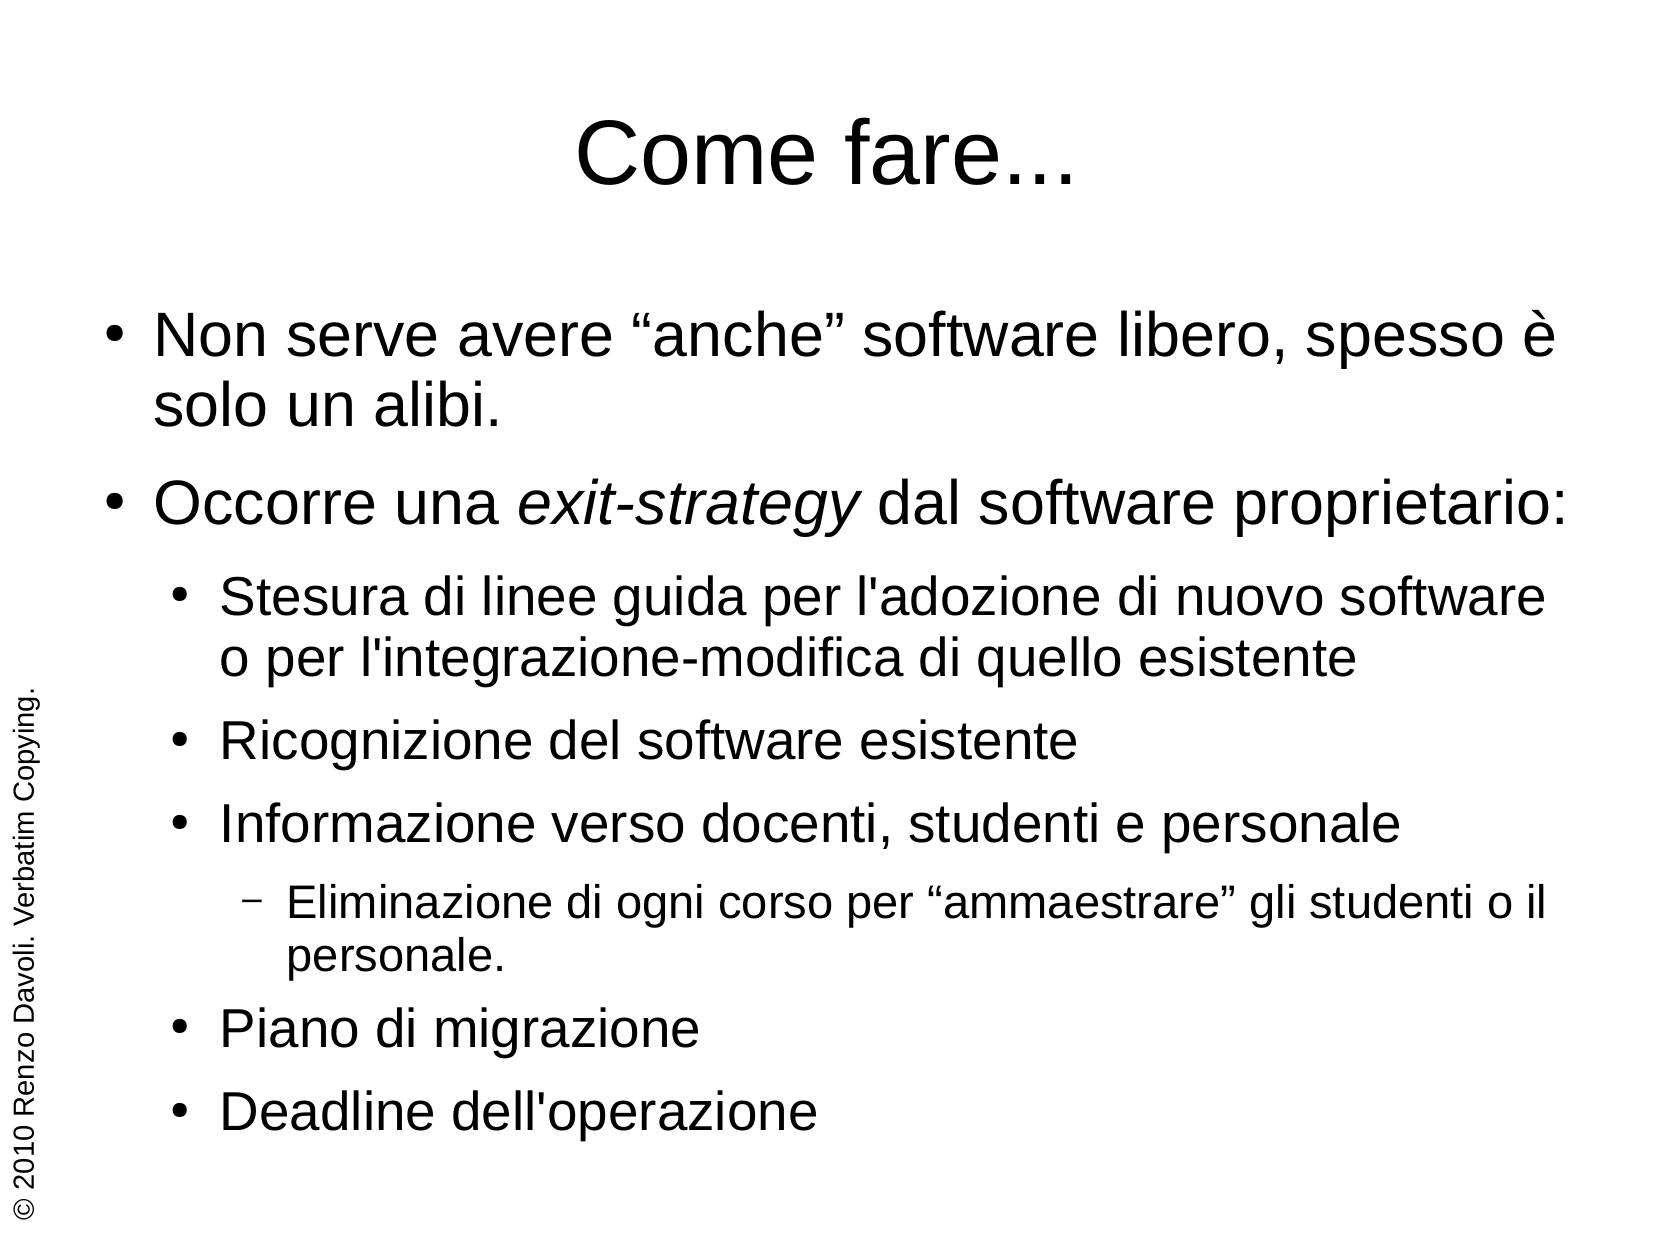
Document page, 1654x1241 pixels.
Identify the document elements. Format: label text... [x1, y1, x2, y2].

list Non serve avere “anche” software libero, spesso è solo un alibi. Occorre una exit-strategy dal software proprietario: Stesura di linee guida per l'adozione di nuovo software o per l'integrazione-modifica di quello esistente Ricognizione del software esistente Informazione verso docenti, studenti e personale Eliminazione di ogni corso per “ammaestrare” gli studenti o il personale. Piano di migrazione Deadline dell'operazione [86, 300, 1576, 1201]
title Come fare... [82, 56, 1571, 250]
